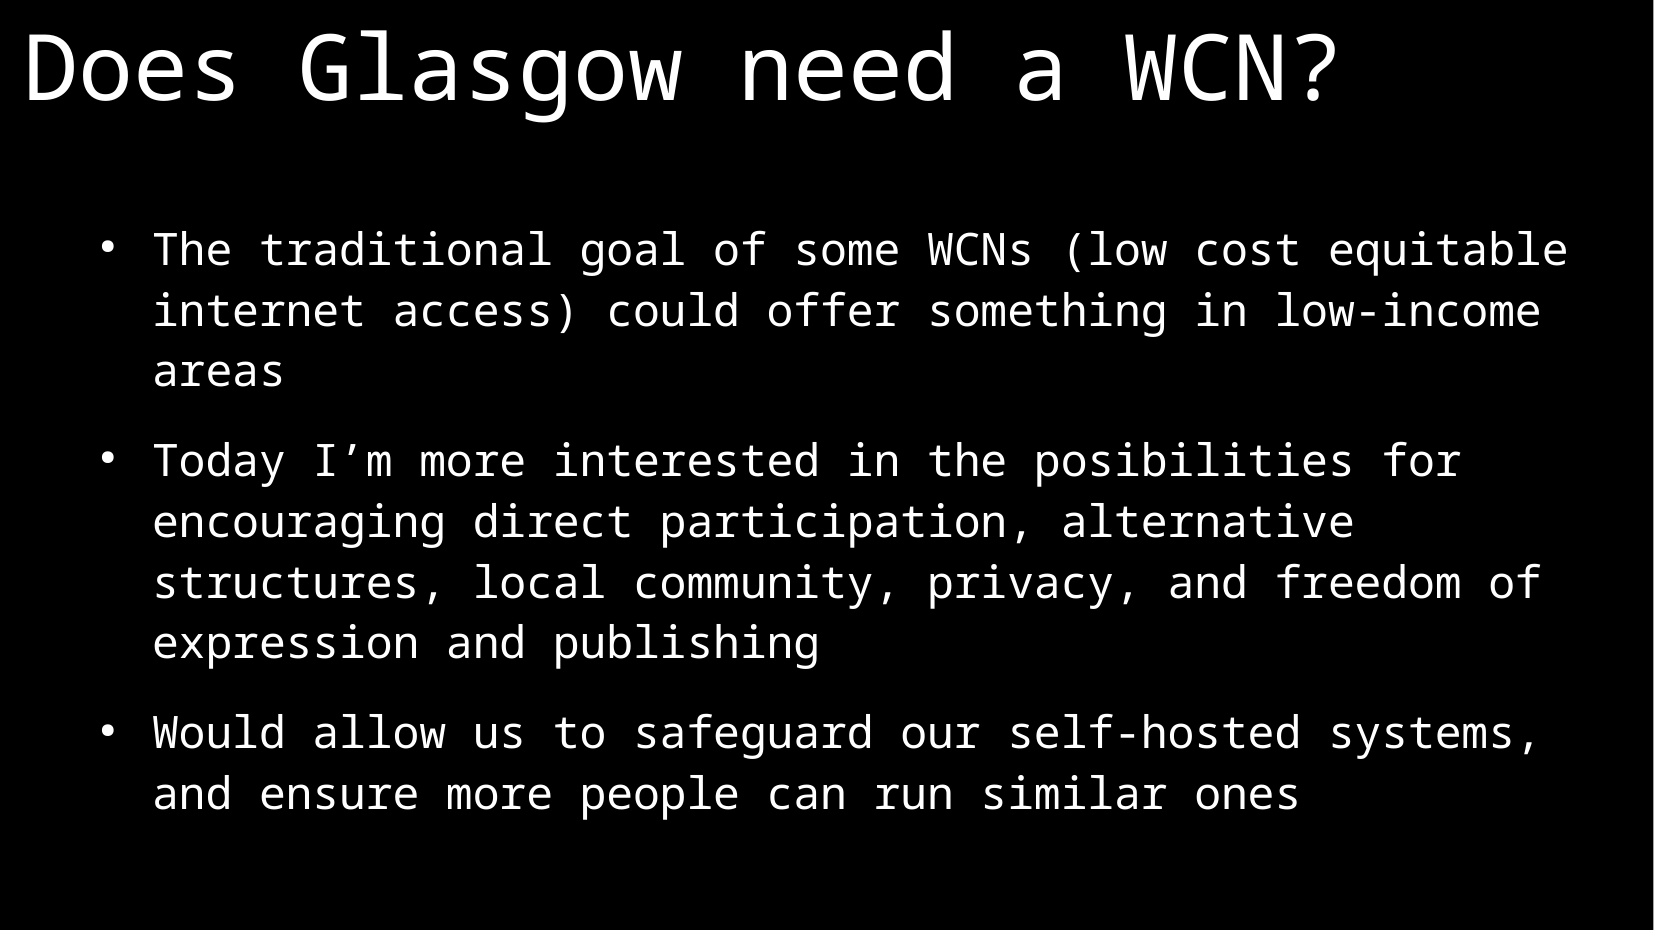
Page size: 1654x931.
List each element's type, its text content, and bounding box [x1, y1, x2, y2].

list The traditional goal of some WCNs (low cost equitable internet access) could offer something in low-income areas Today I’m more interested in the posibilities for encouraging direct participation, alternative structures, local community, privacy, and freedom of expression and publishing Would allow us to safeguard our self-hosted systems, and ensure more people can run similar ones [82, 217, 1571, 886]
title Does Glasgow need a WCN? [23, 11, 1589, 119]
